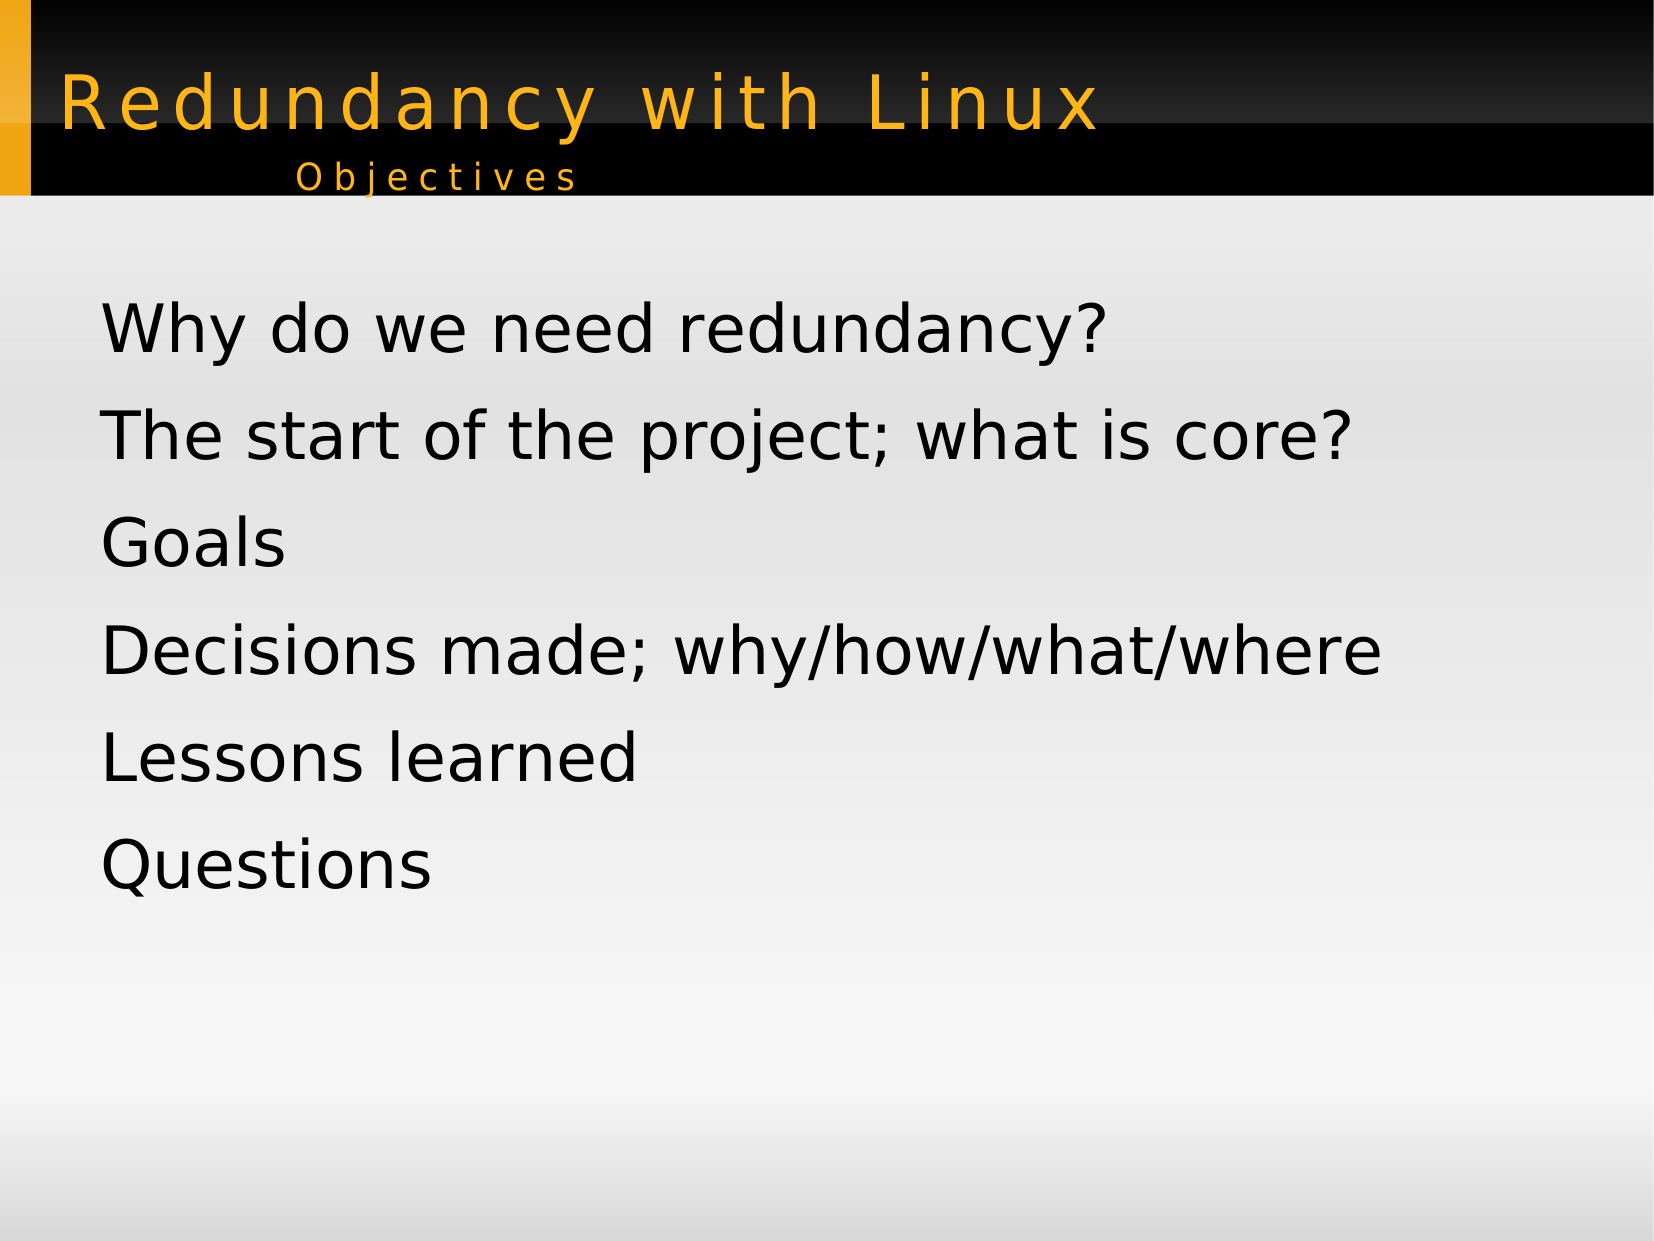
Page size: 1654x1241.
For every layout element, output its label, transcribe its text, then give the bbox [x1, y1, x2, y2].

list Why do we need redundancy? The start of the project; what is core? Goals Decisions made; why/how/what/where Lessons learned Questions [82, 290, 1571, 1109]
title Redundancy with Linux [59, 29, 1270, 178]
picture [0, 0, 1654, 1241]
title Objectives [295, 118, 1063, 237]
